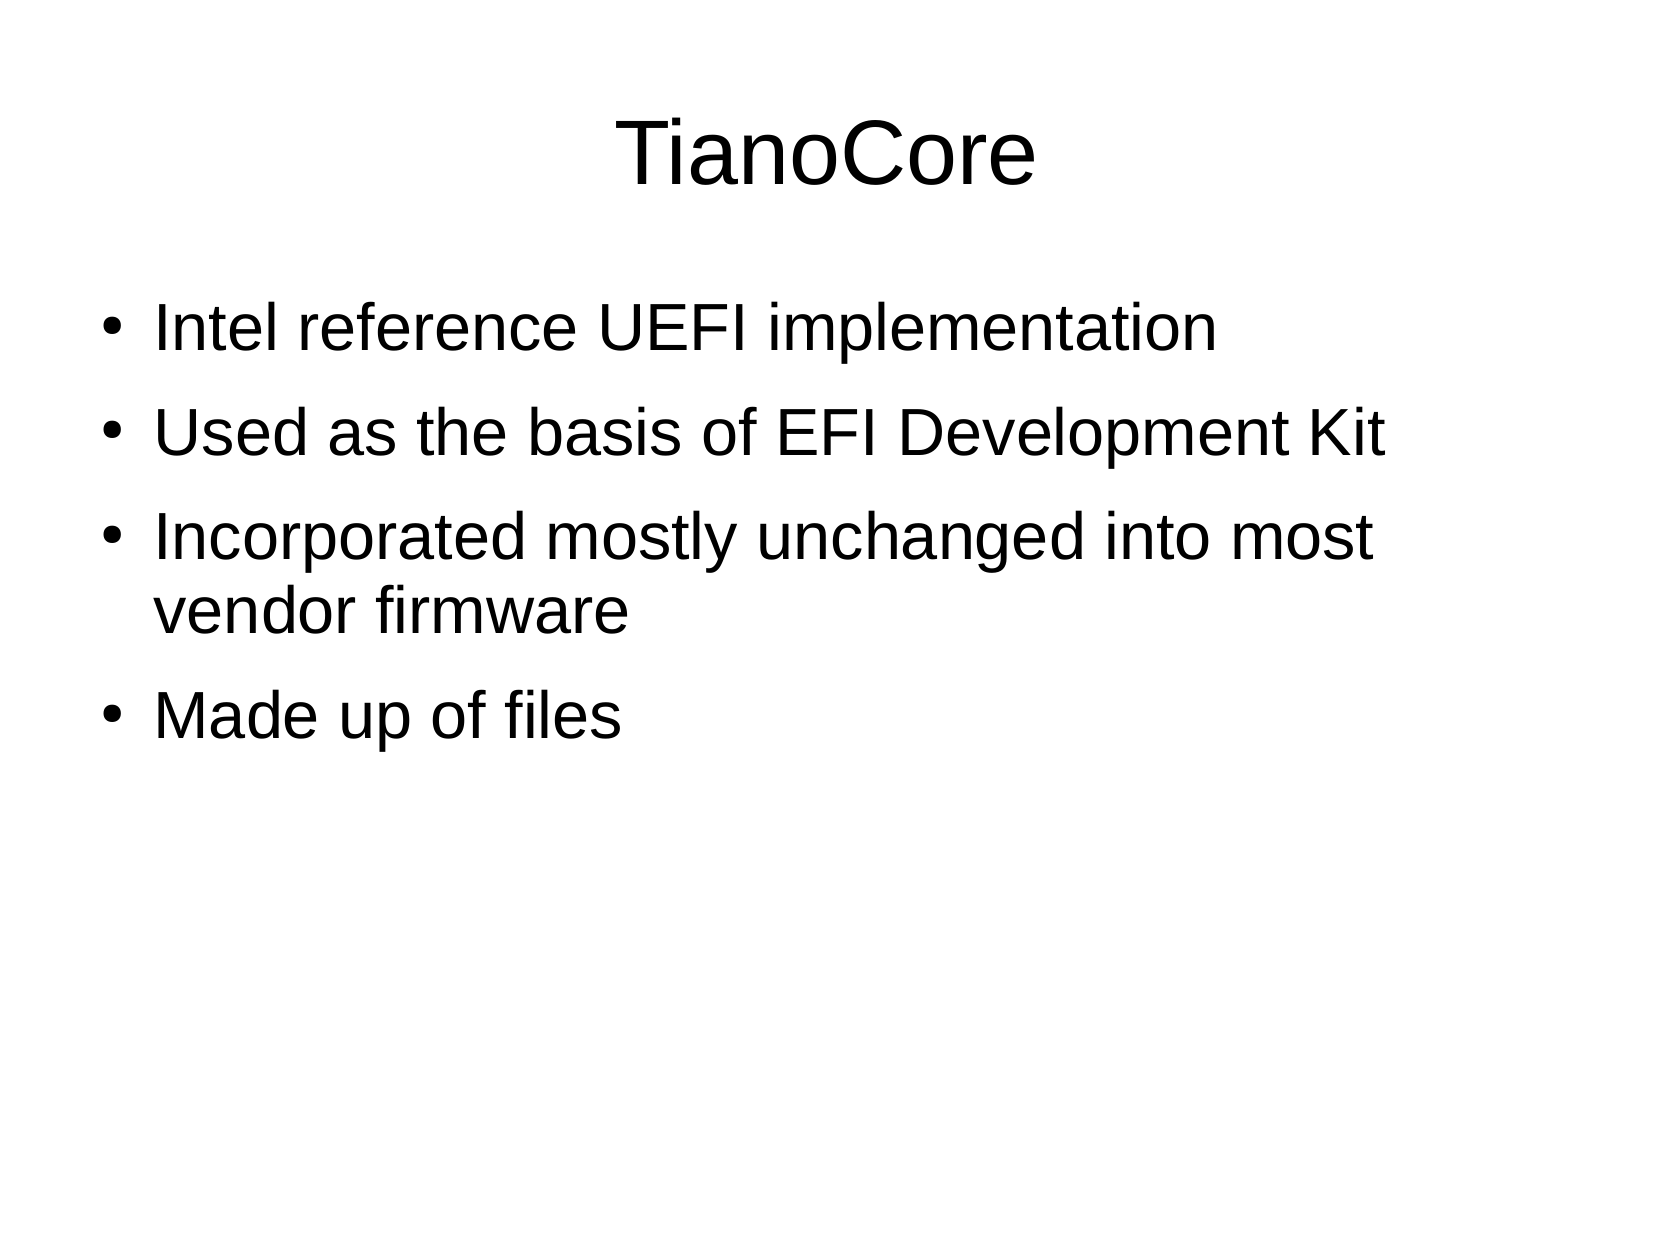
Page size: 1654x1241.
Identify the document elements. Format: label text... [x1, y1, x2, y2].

list Intel reference UEFI implementation Used as the basis of EFI Development Kit Incorporated mostly unchanged into most vendor firmware Made up of files [82, 290, 1571, 1109]
title TianoCore [82, 49, 1571, 257]
